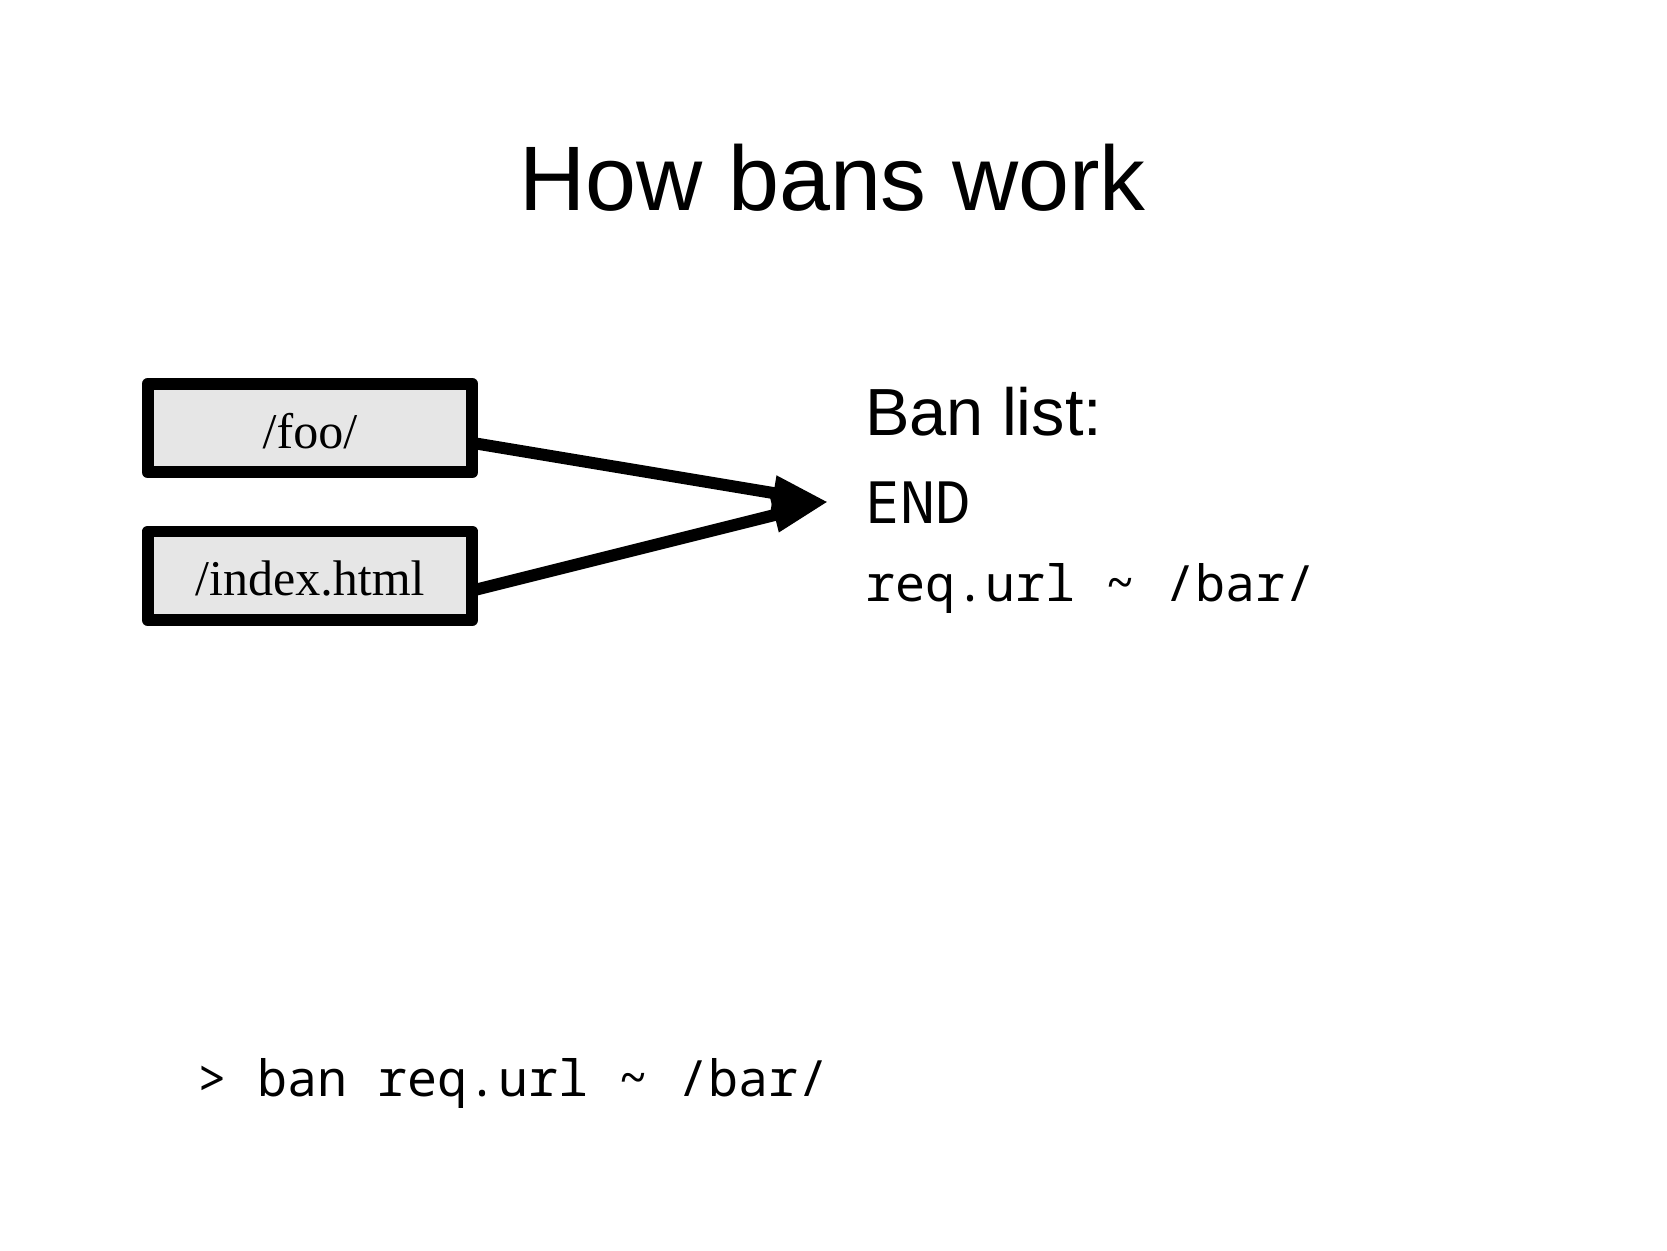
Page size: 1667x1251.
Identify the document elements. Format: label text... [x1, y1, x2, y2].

text_box > ban req.url ~ /bar/ [177, 1033, 1595, 1121]
title How bans work [124, 110, 1541, 319]
list Ban list: END req.url ~ /bar/ [850, 360, 1542, 1033]
text_box /index.html [147, 531, 473, 621]
text_box /foo/ [147, 383, 473, 473]
